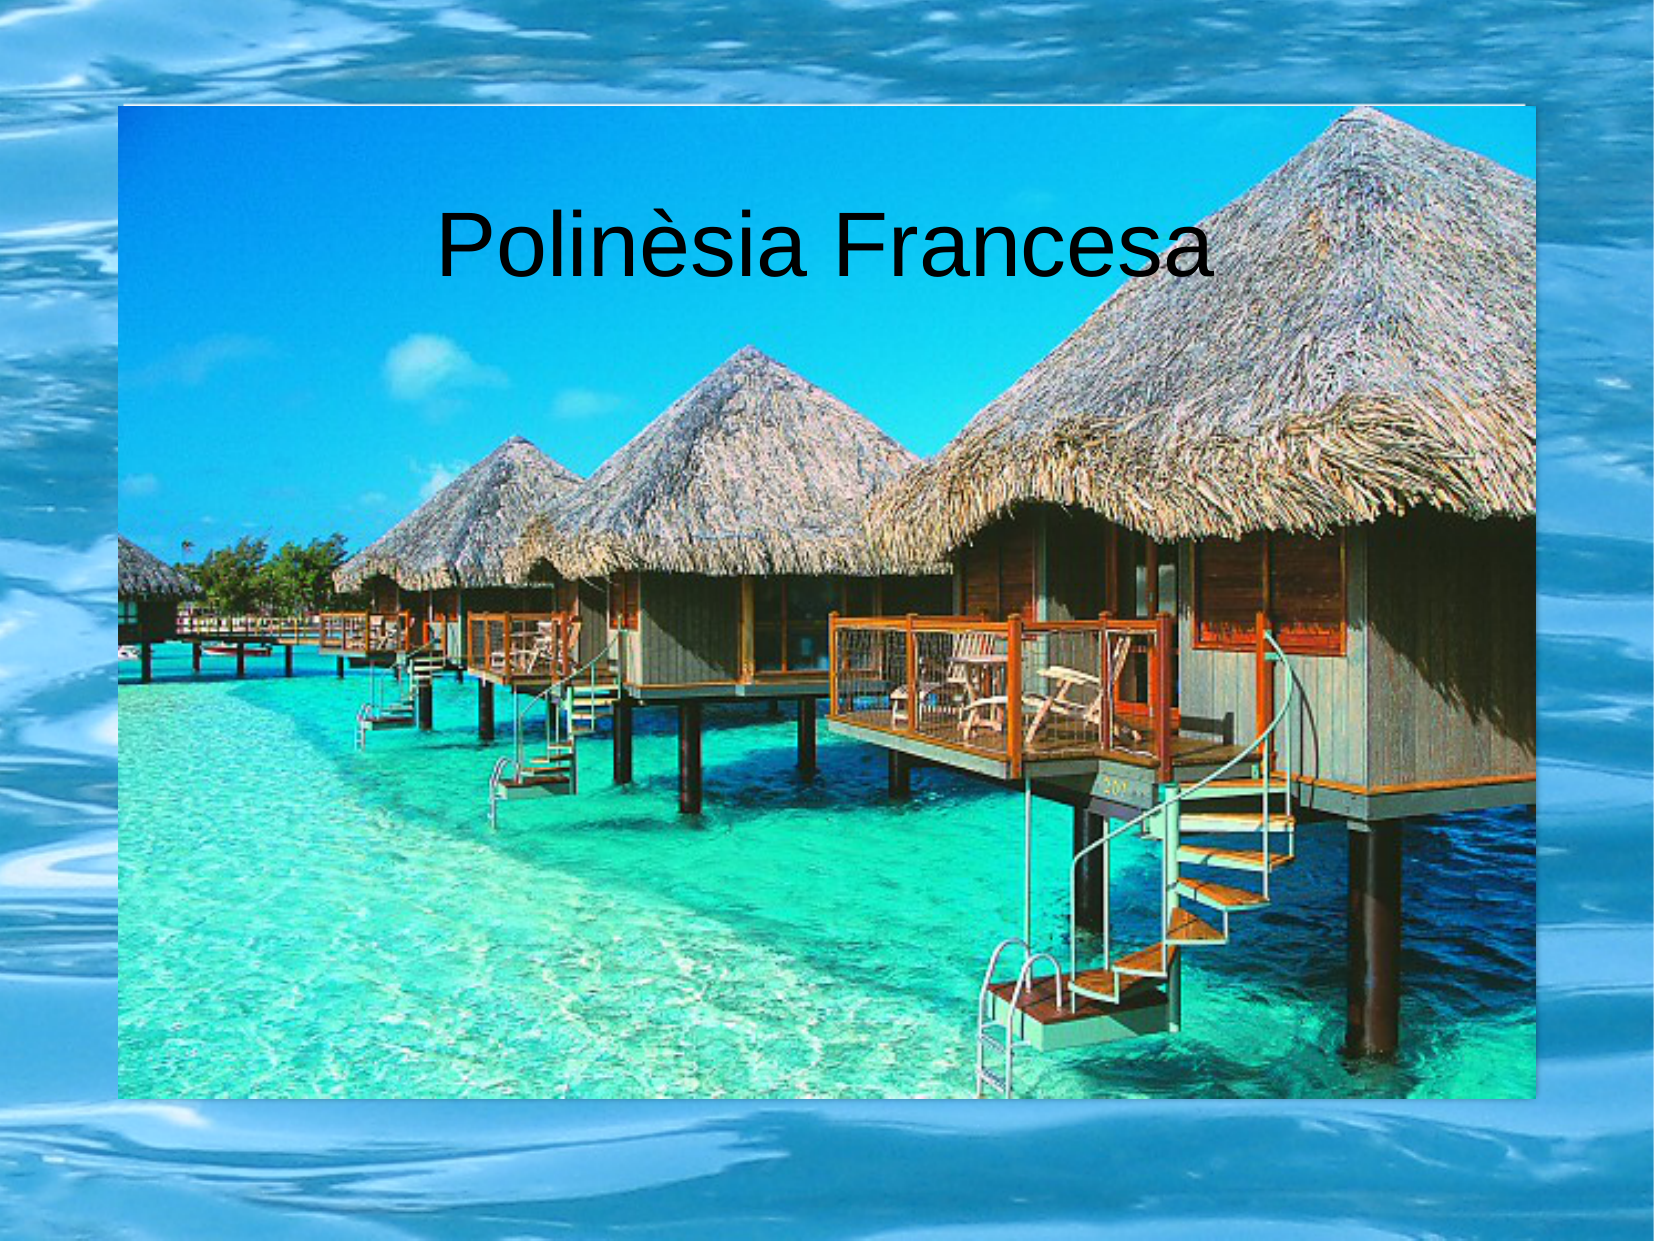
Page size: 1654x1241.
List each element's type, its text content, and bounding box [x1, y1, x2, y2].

picture [0, 0, 1654, 1241]
title Polinèsia Francesa [94, 141, 1583, 349]
